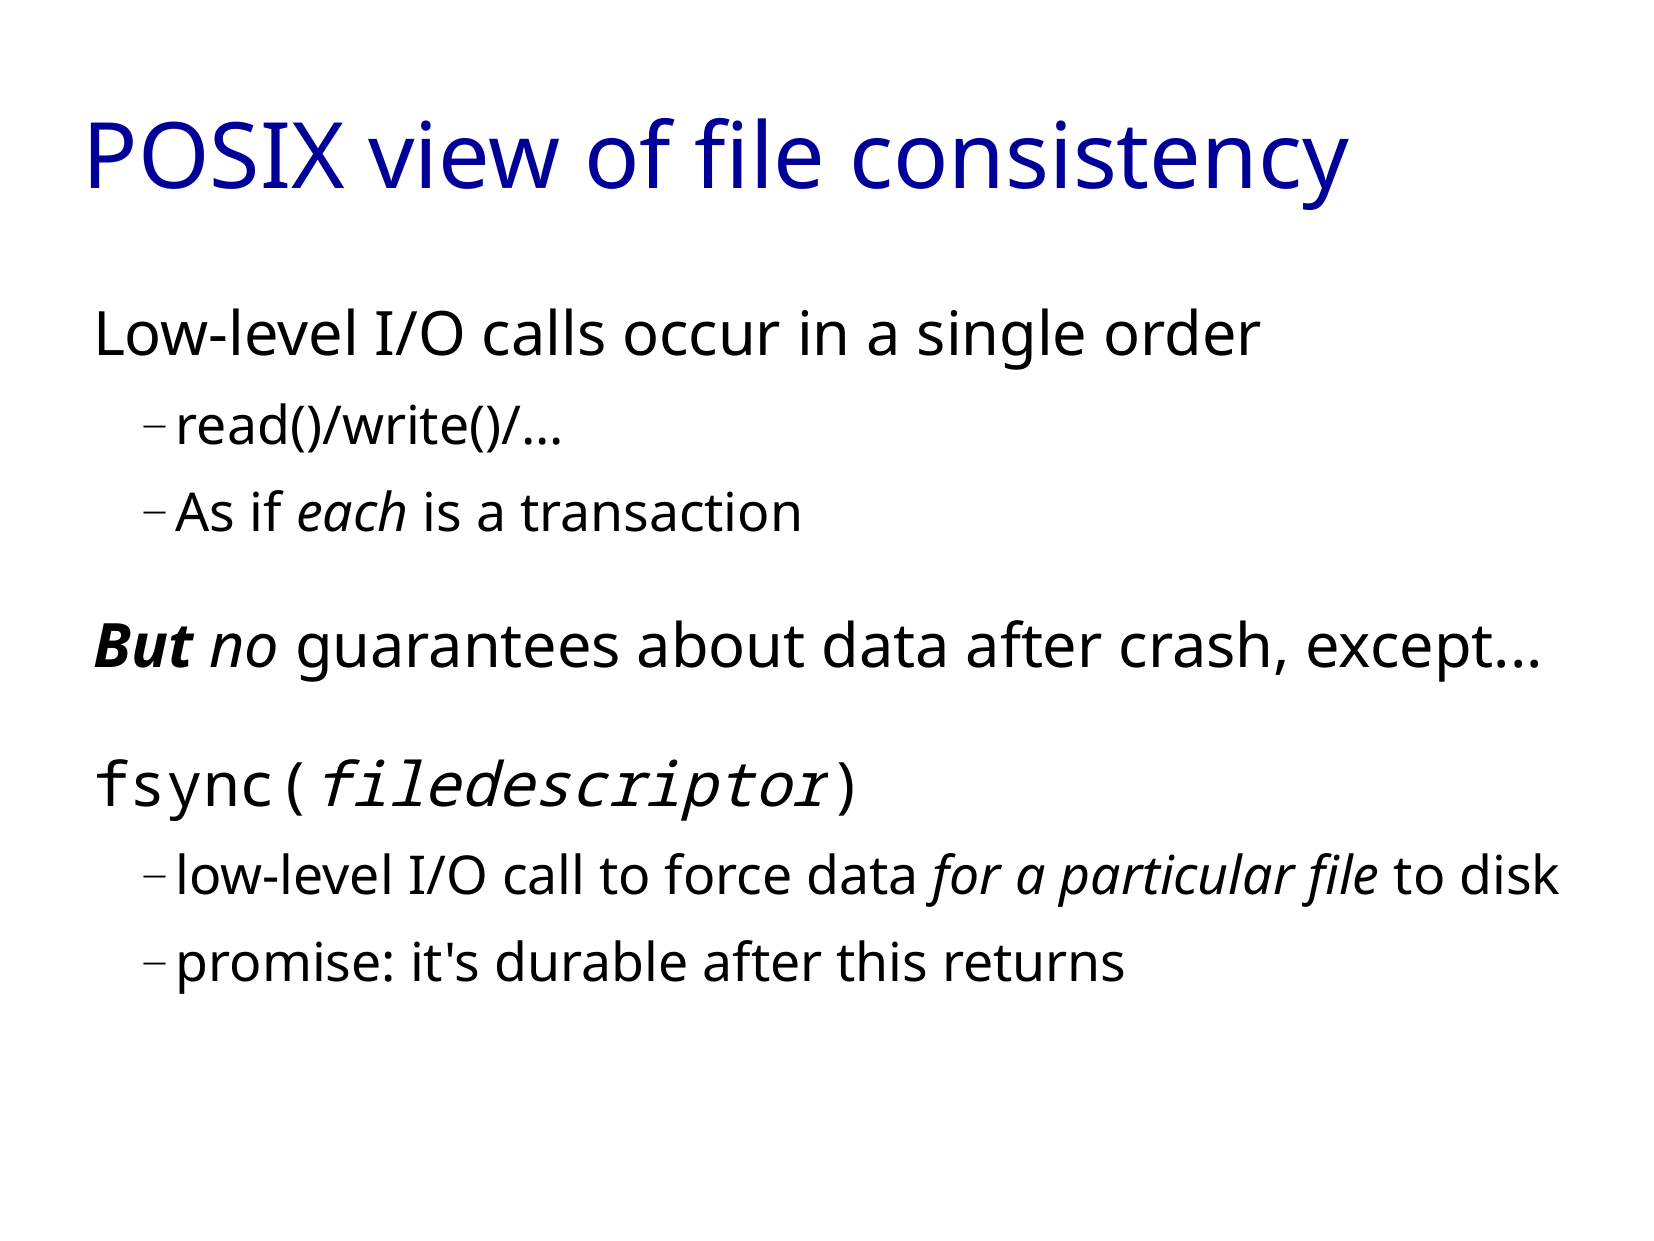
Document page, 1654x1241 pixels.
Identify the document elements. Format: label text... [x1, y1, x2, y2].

list Low-level I/O calls occur in a single order read()/write()/... As if each is a transaction But no guarantees about data after crash, except... fsync(filedescriptor) low-level I/O call to force data for a particular file to disk promise: it's durable after this returns [60, 290, 1571, 1096]
title POSIX view of file consistency [82, 49, 1571, 257]
